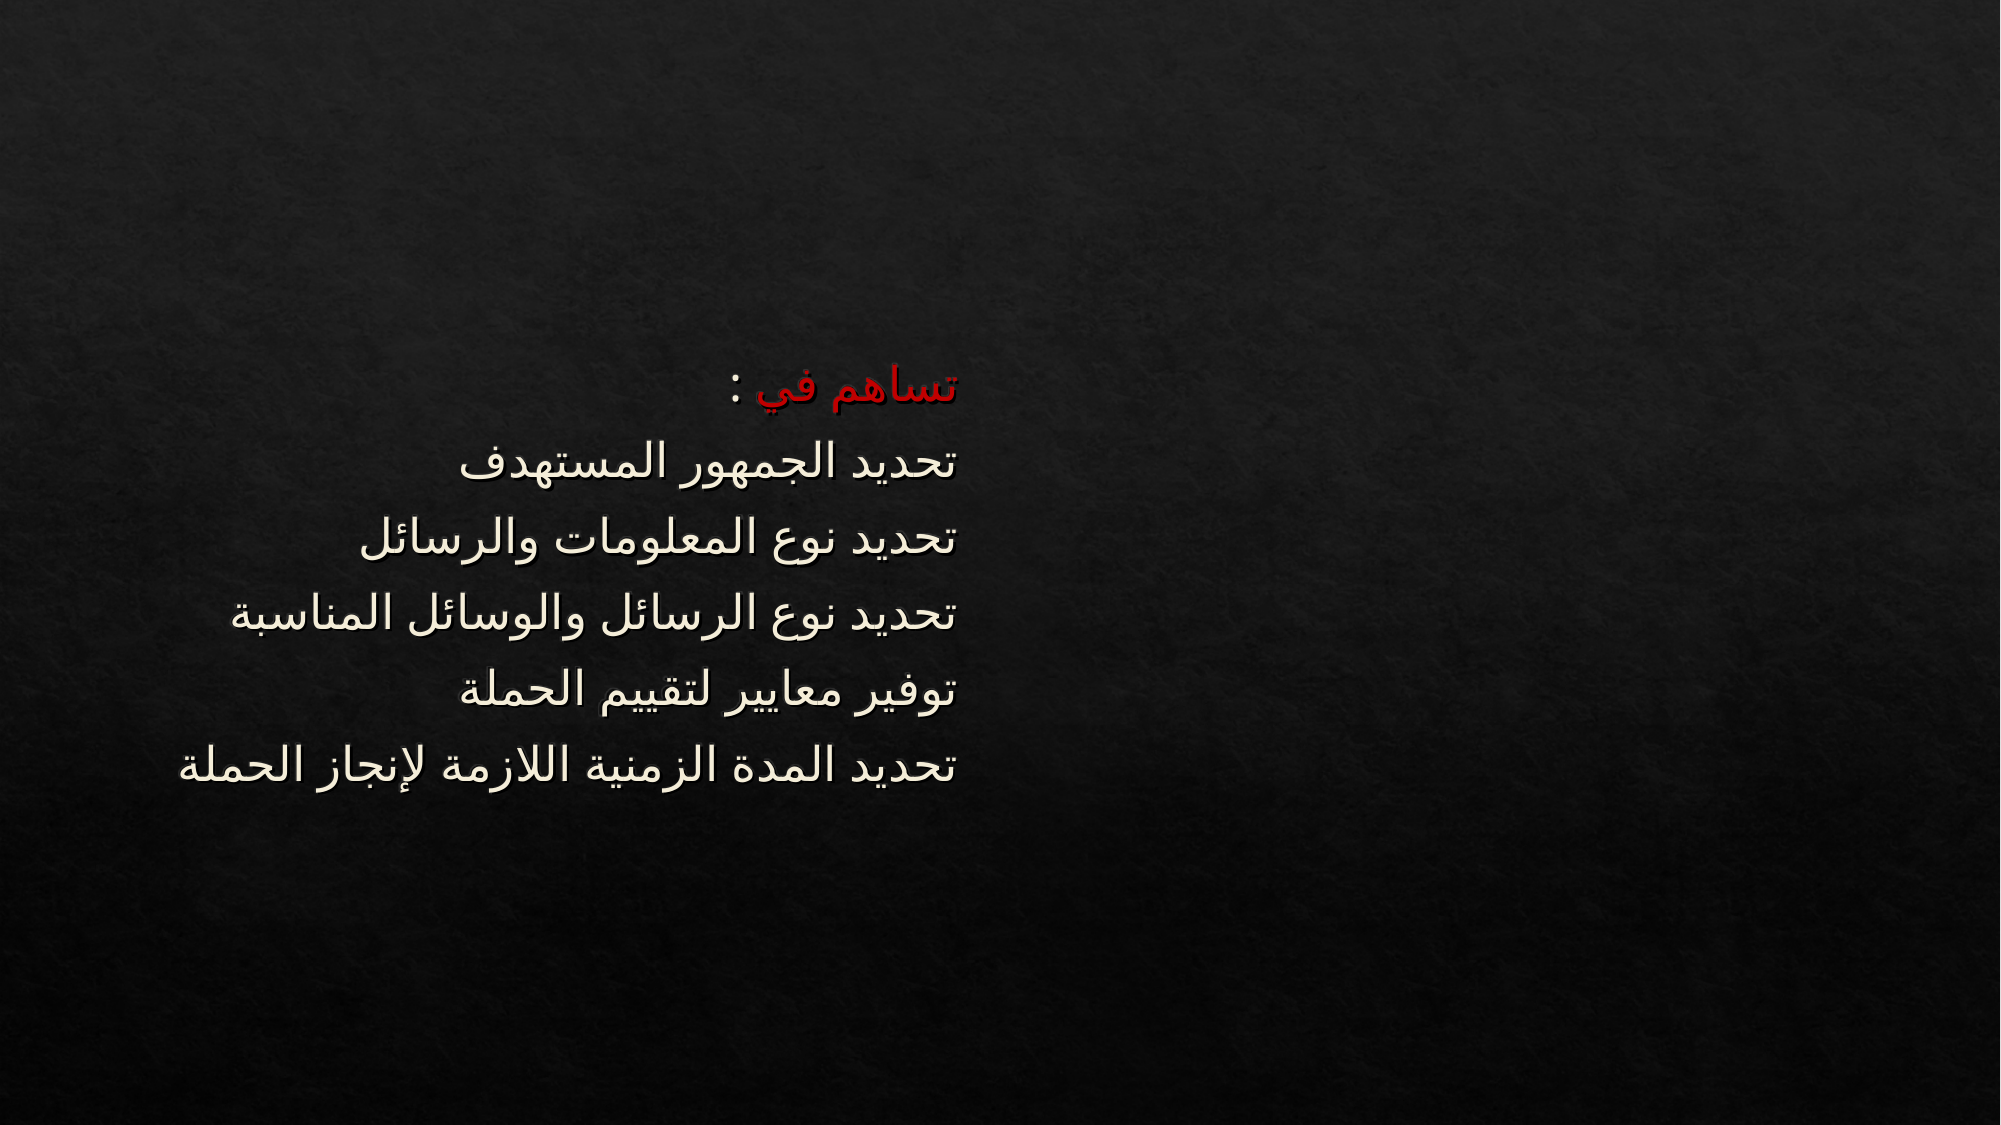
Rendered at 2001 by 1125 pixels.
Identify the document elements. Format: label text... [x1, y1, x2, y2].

list تساهم في : تحديد الجمهور المستهدف تحديد نوع المعلومات والرسائل تحديد نوع الرسائل والوسائل المناسبة توفير معايير لتقييم الحملة تحديد المدة الزمنية اللازمة لإنجاز الحملة [149, 340, 1849, 951]
